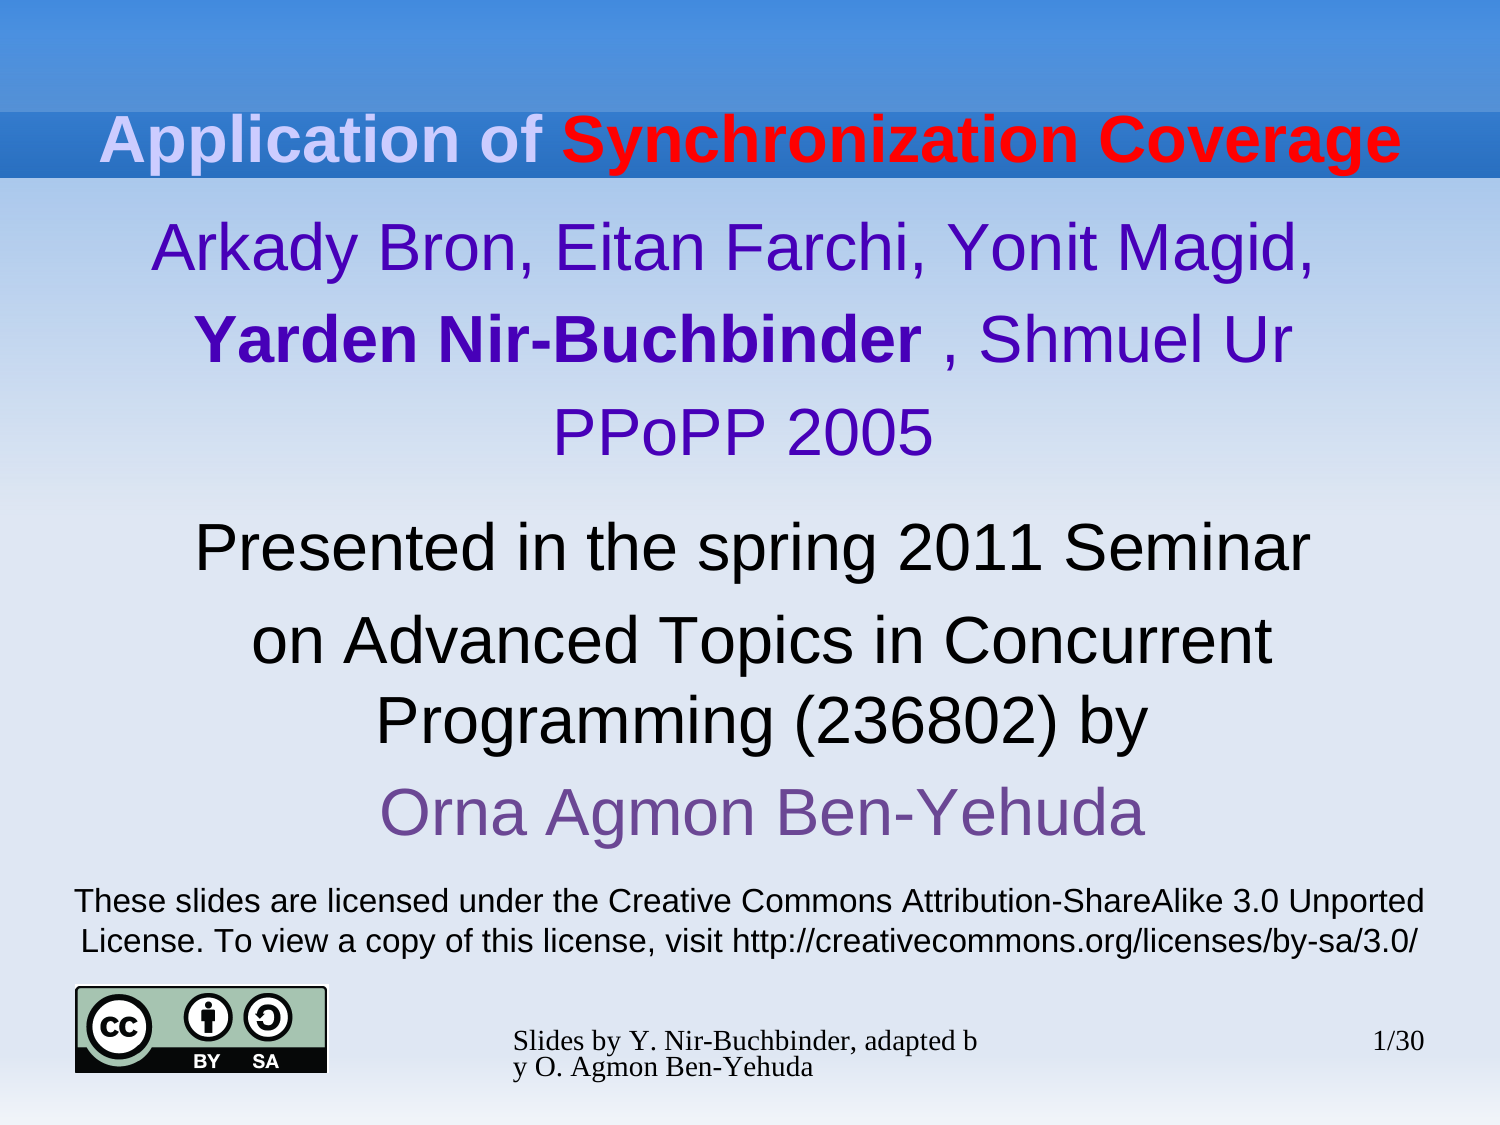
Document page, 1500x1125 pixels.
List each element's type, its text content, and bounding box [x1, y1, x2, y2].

picture [0, 0, 1500, 1125]
subtitle Arkady Bron, Eitan Farchi, Yonit Magid, Yarden Nir-Buchbinder , Shmuel Ur PPoPP 2005 [18, 195, 1469, 534]
text_box Presented in the spring 2011 Seminar on Advanced Topics in Concurrent Programming (236802) by Orna Agmon Ben-Yehuda [37, 496, 1488, 857]
text_box These slides are licensed under the Creative Commons Attribution-ShareAlike 3.0 Unported License. To view a copy of this license, visit http://creativecommons.org/licenses/by-sa/3.0/ [33, 871, 1469, 979]
title Application of Synchronization Coverage [58, 87, 1444, 195]
